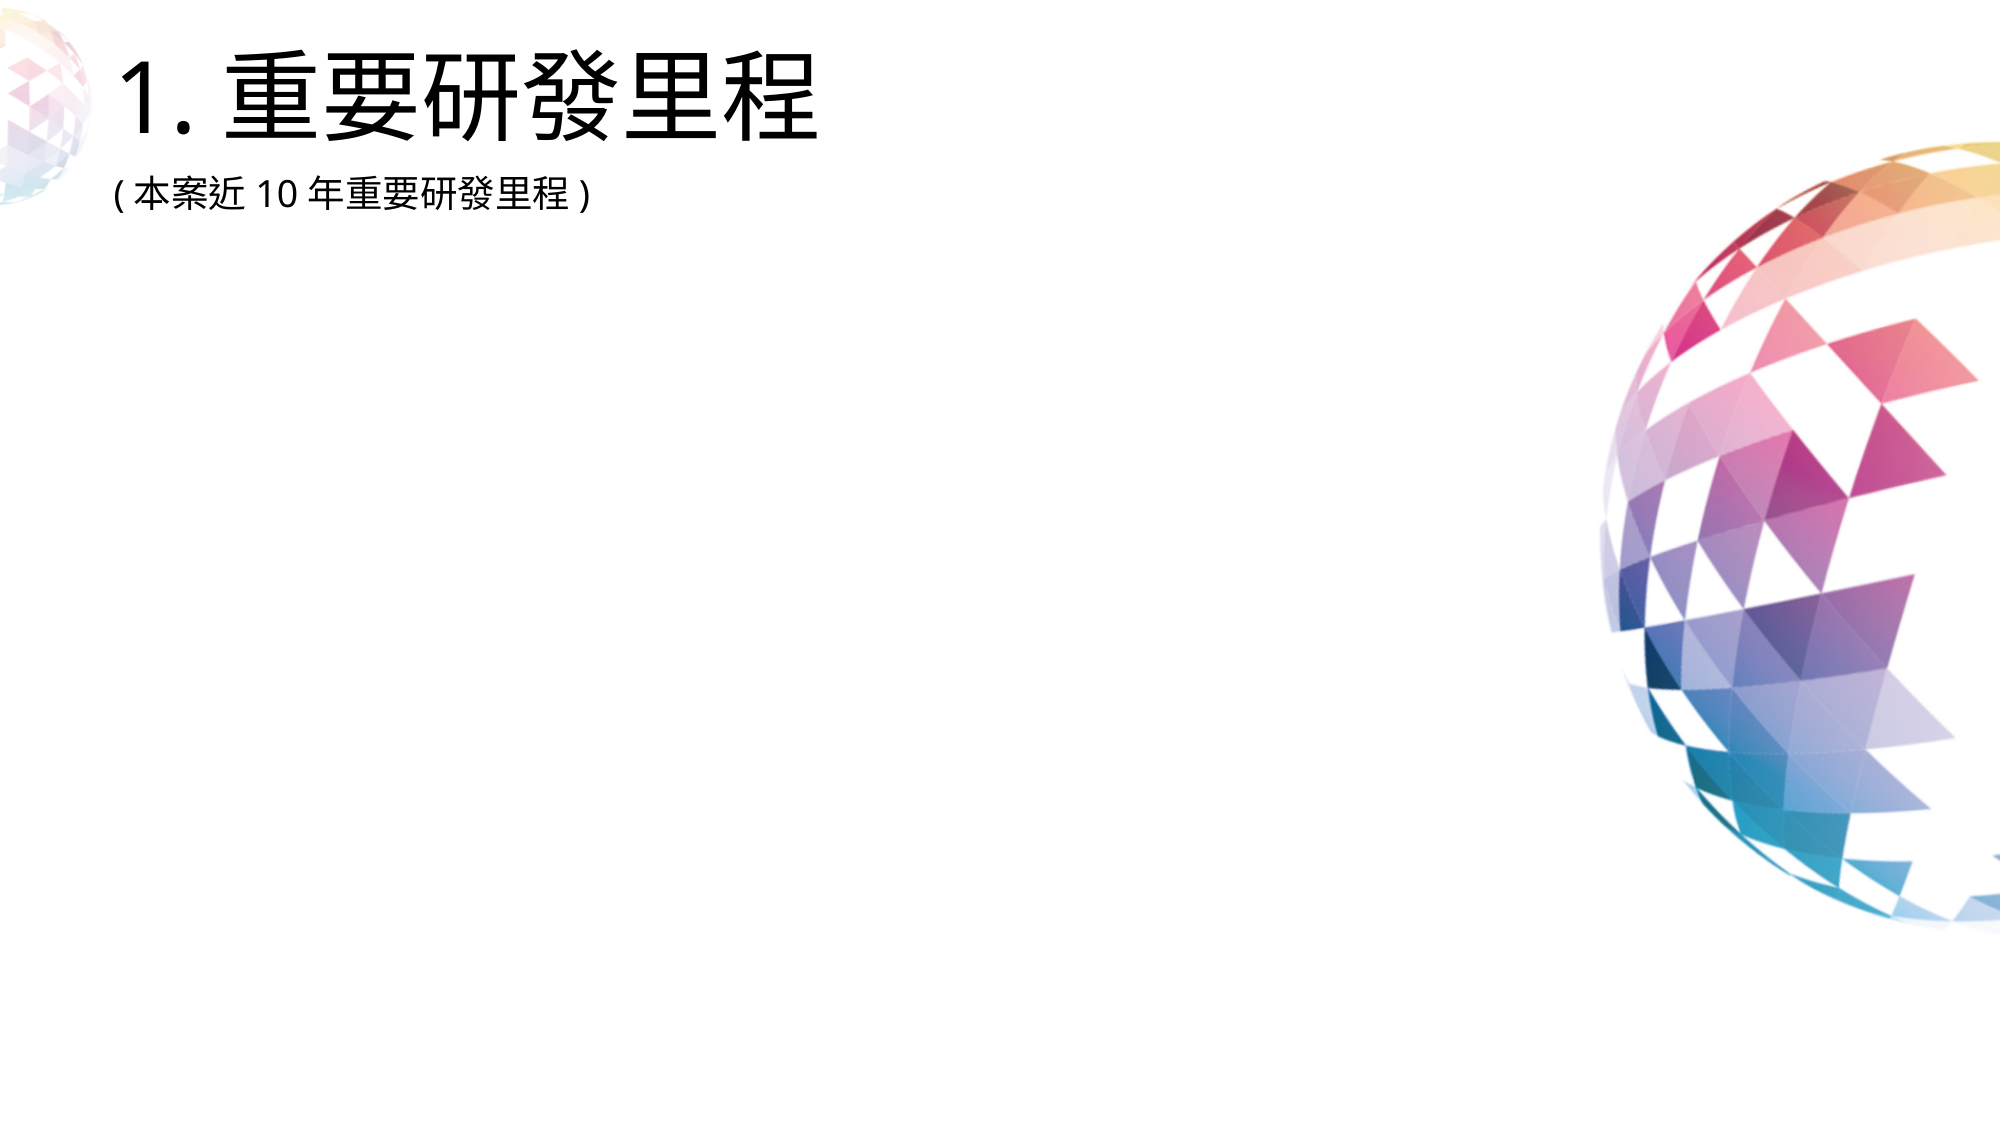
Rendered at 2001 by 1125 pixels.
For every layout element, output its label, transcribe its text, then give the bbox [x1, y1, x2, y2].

picture [0, 5, 2000, 1125]
text_box (本案近10年重要研發里程) [98, 162, 1112, 224]
text_box 1.重要研發里程 [98, 15, 1824, 163]
text_box [137, 299, 1863, 1014]
